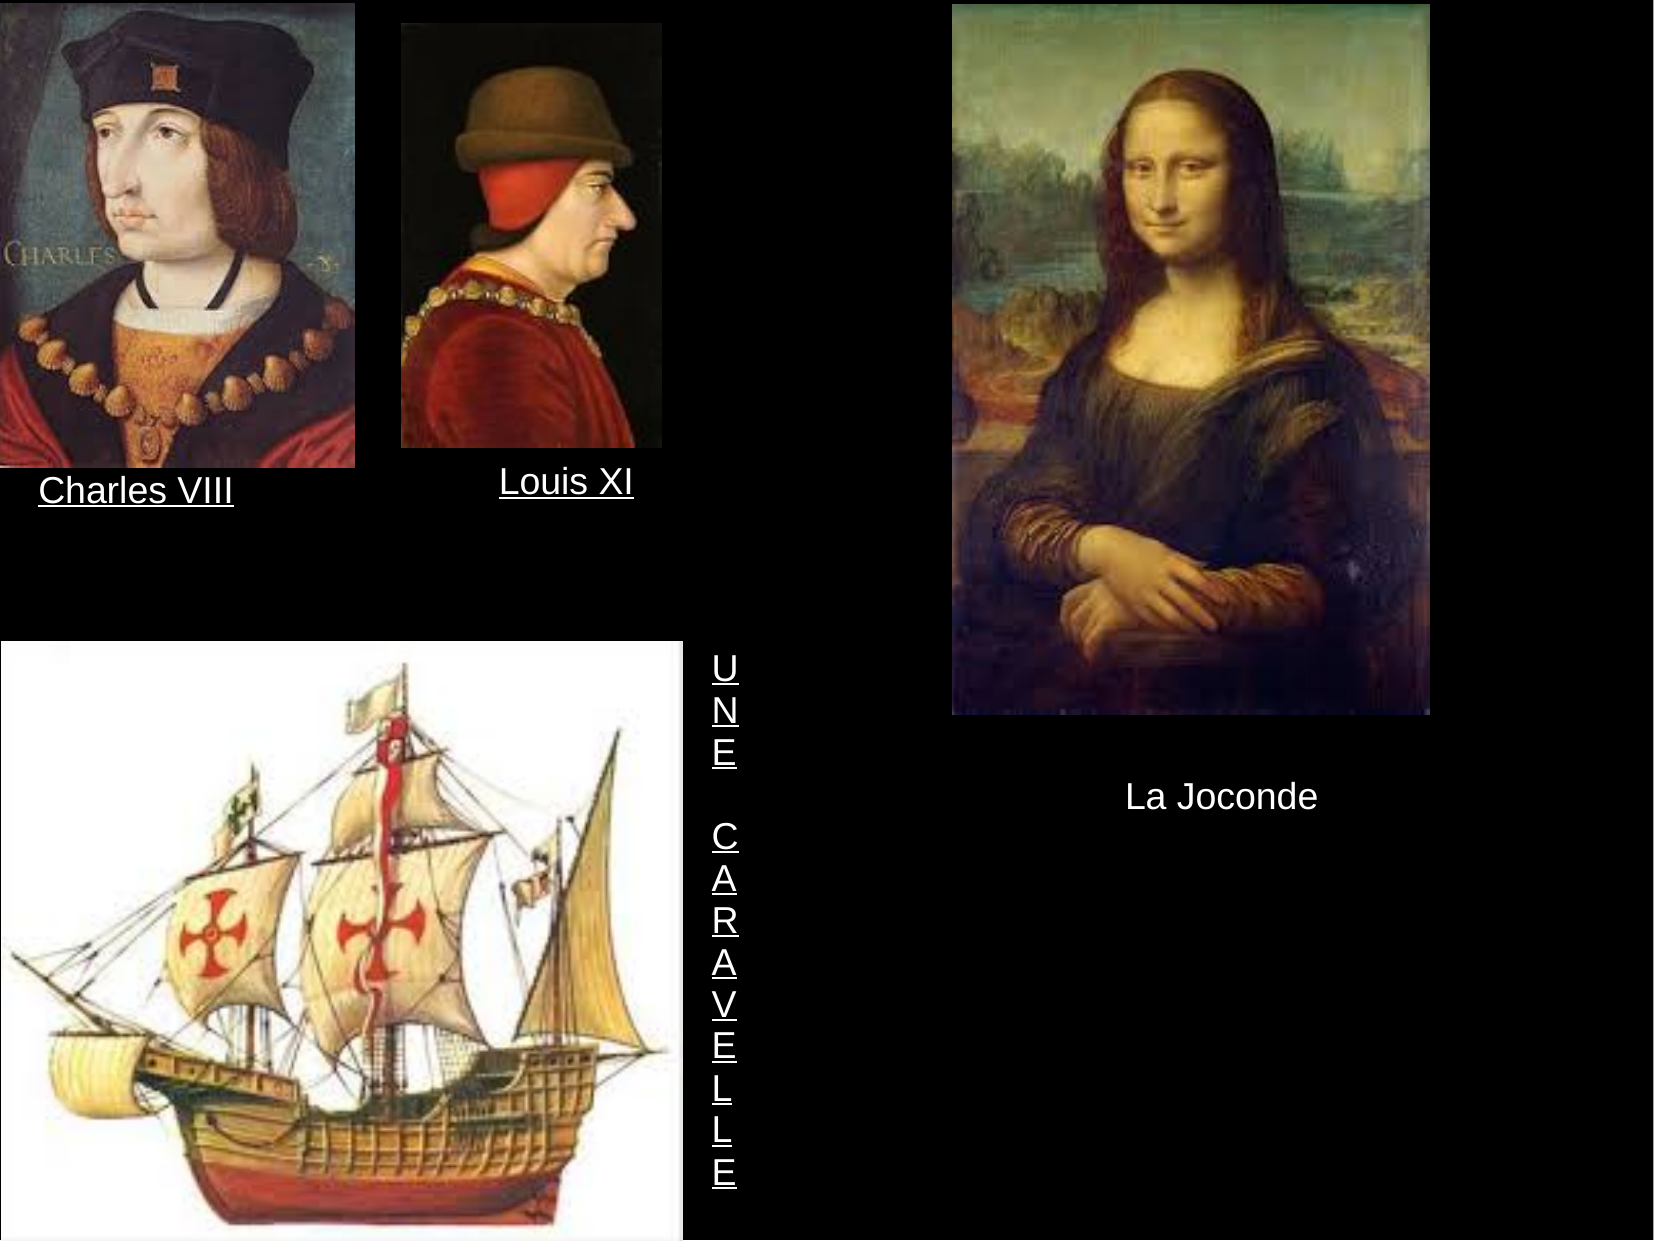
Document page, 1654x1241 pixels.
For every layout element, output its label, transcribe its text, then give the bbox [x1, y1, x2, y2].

picture [952, 4, 1430, 715]
text_box U N E C A R A V E L L E [696, 639, 756, 1202]
text_box La Joconde [1110, 767, 1619, 825]
text_box Louis XI [484, 453, 721, 511]
picture [401, 23, 662, 449]
text_box Charles VIII [23, 468, 319, 519]
picture [0, 3, 355, 468]
picture [1, 641, 683, 1241]
